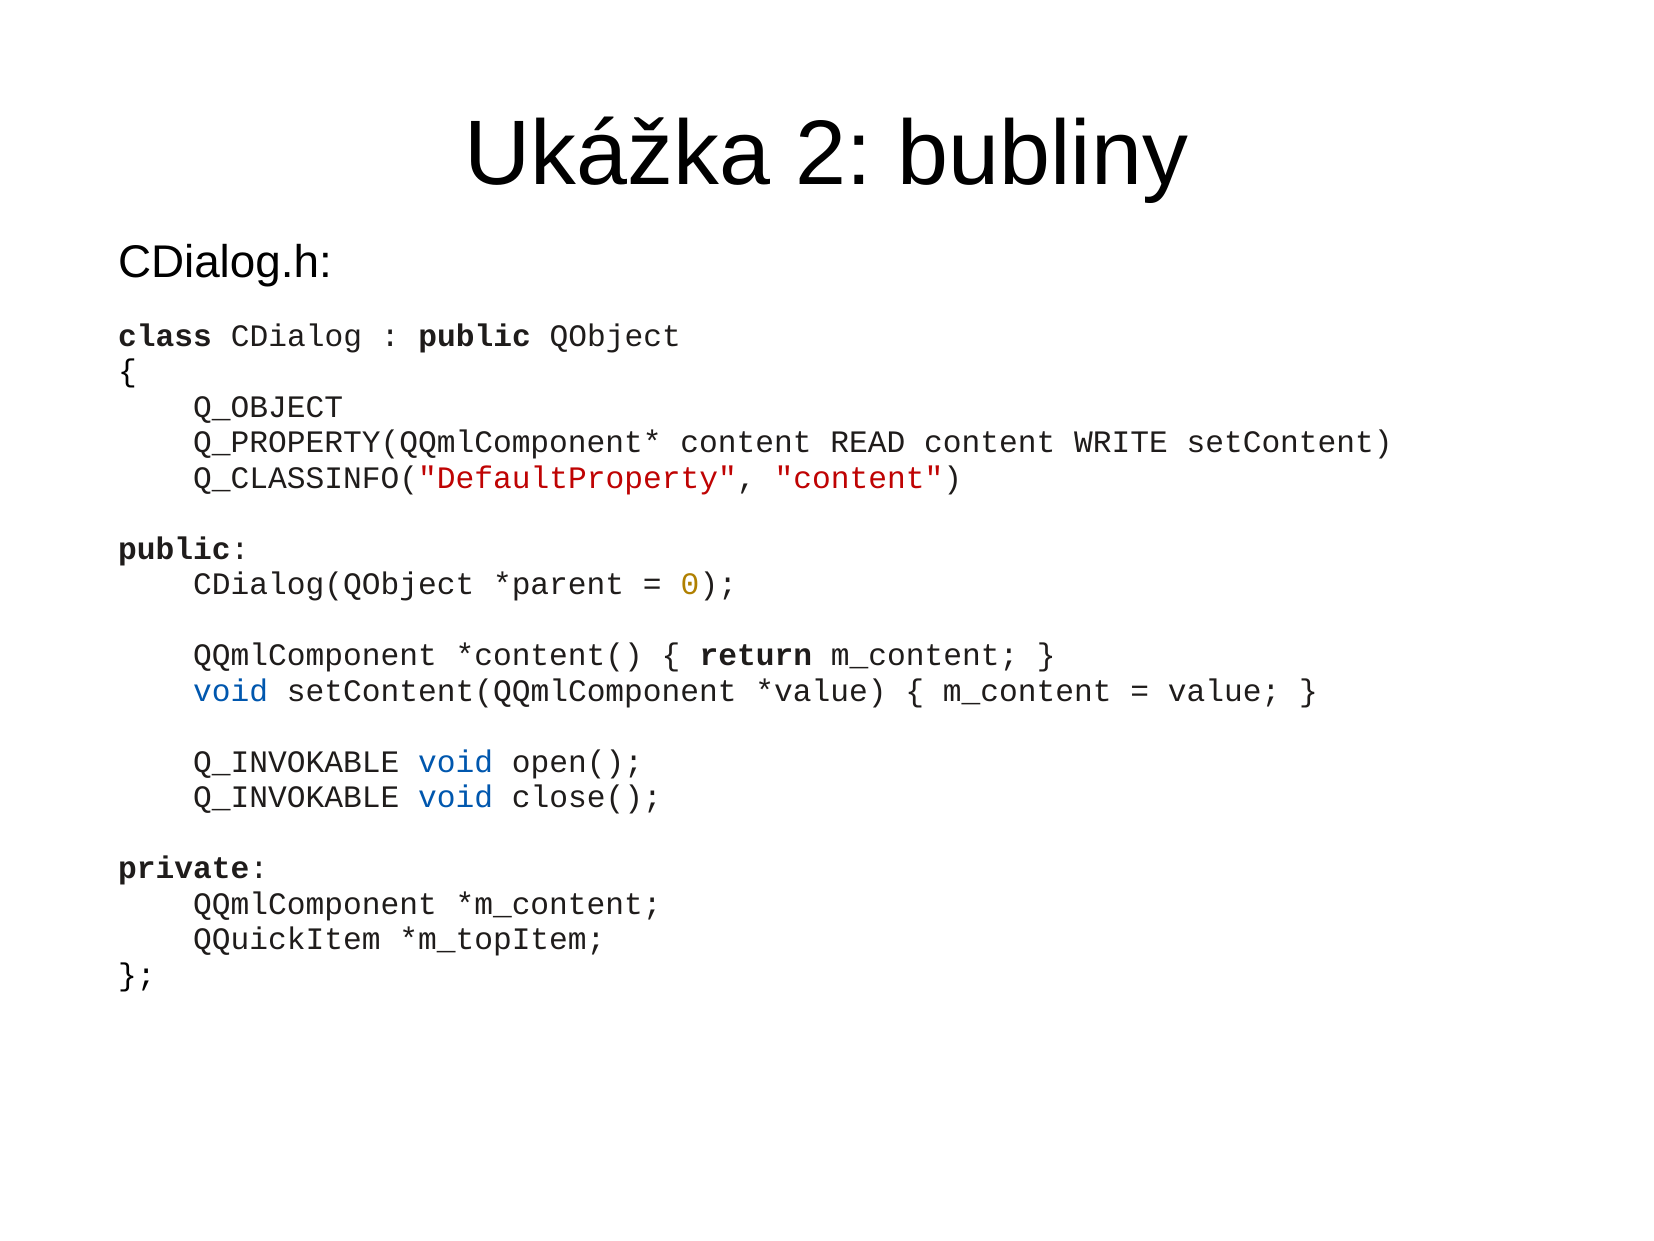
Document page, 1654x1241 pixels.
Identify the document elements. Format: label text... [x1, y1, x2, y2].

text_box CDialog.h: class CDialog : public QObject { Q_OBJECT Q_PROPERTY(QQmlComponent* content READ content WRITE setContent) Q_CLASSINFO("DefaultProperty", "content") public: CDialog(QObject *parent = 0); QQmlComponent *content() { return m_content; } void setContent(QQmlComponent *value) { m_content = value; } Q_INVOKABLE void open(); Q_INVOKABLE void close(); private: QQmlComponent *m_content; QQuickItem *m_topItem; }; [118, 236, 1512, 1112]
title Ukážka 2: bubliny [82, 49, 1571, 257]
